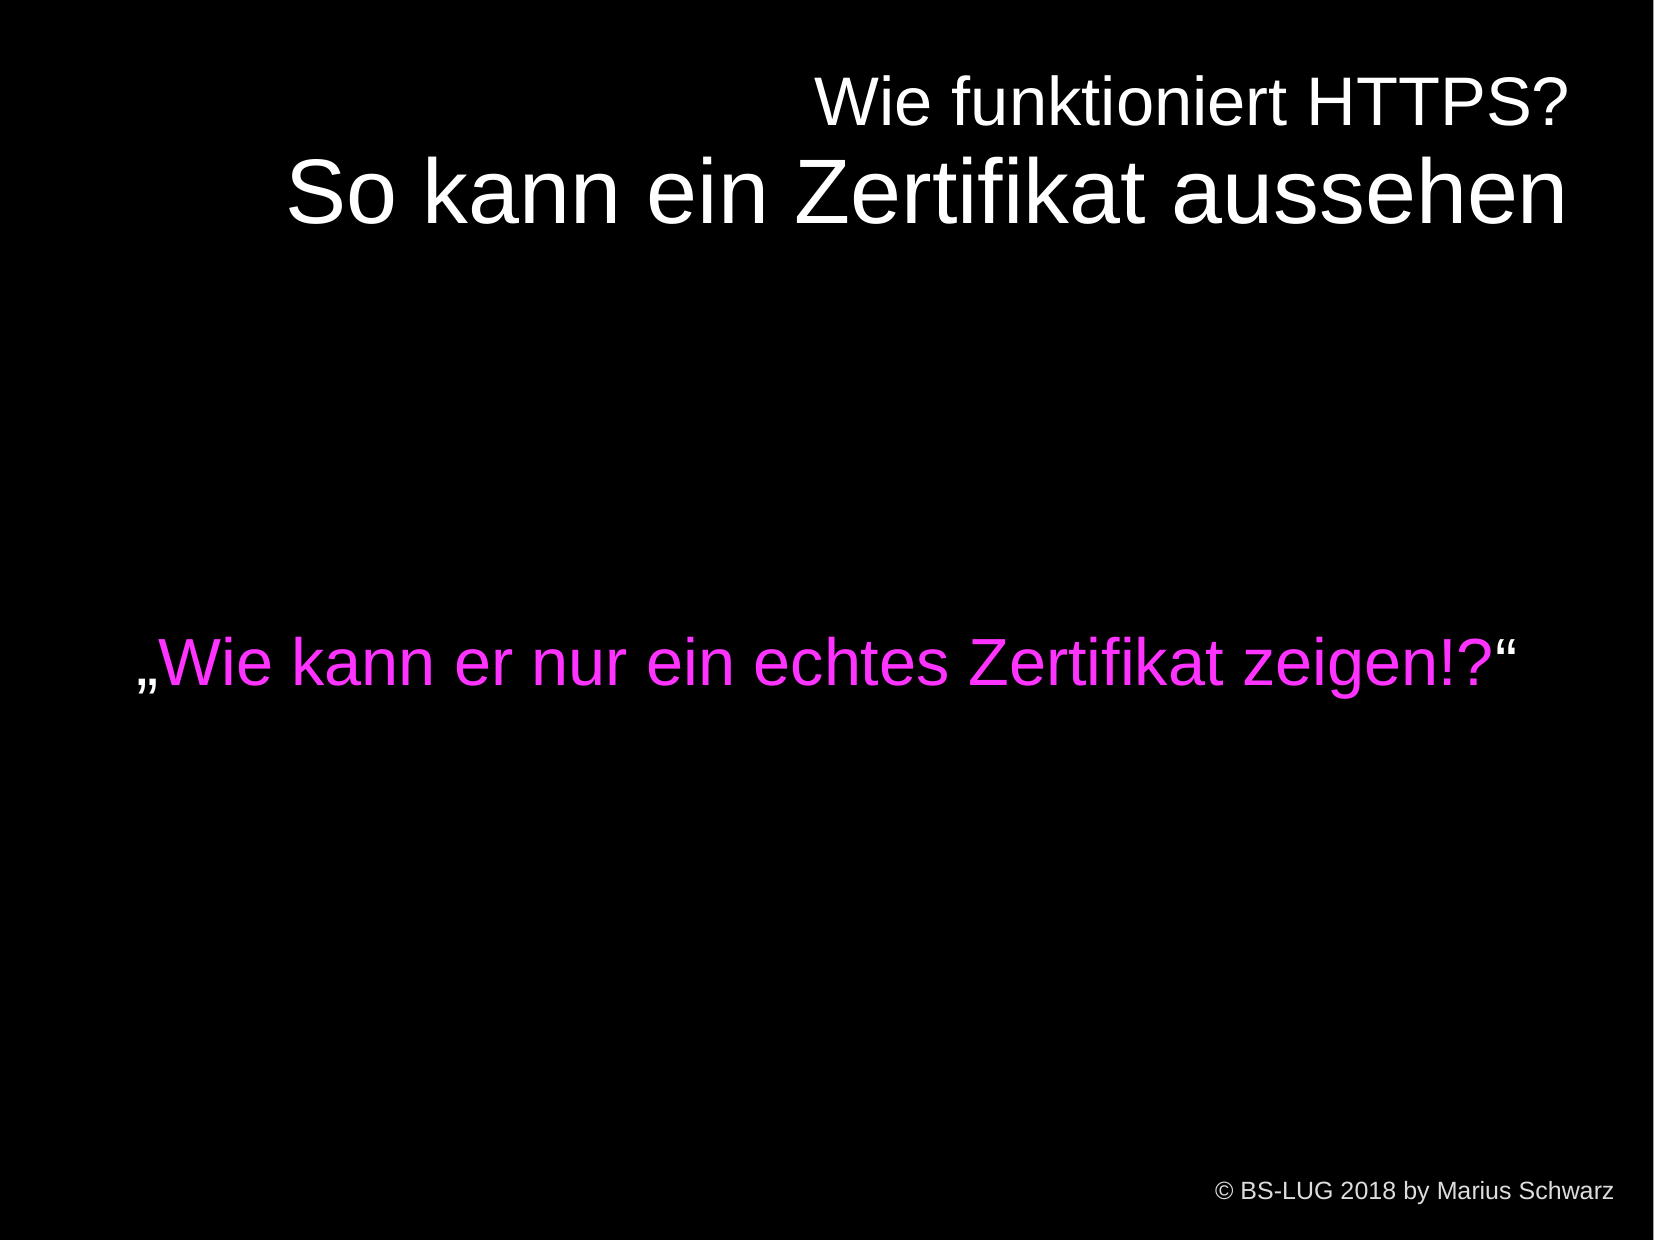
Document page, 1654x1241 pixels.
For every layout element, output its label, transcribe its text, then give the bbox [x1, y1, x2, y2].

title Wie funktioniert HTTPS? So kann ein Zertifikat aussehen [82, 49, 1571, 257]
subtitle „Wie kann er nur ein echtes Zertifikat zeigen!?“ [82, 290, 1571, 1109]
text_box © BS-LUG 2018 by Marius Schwarz [1133, 1169, 1630, 1213]
